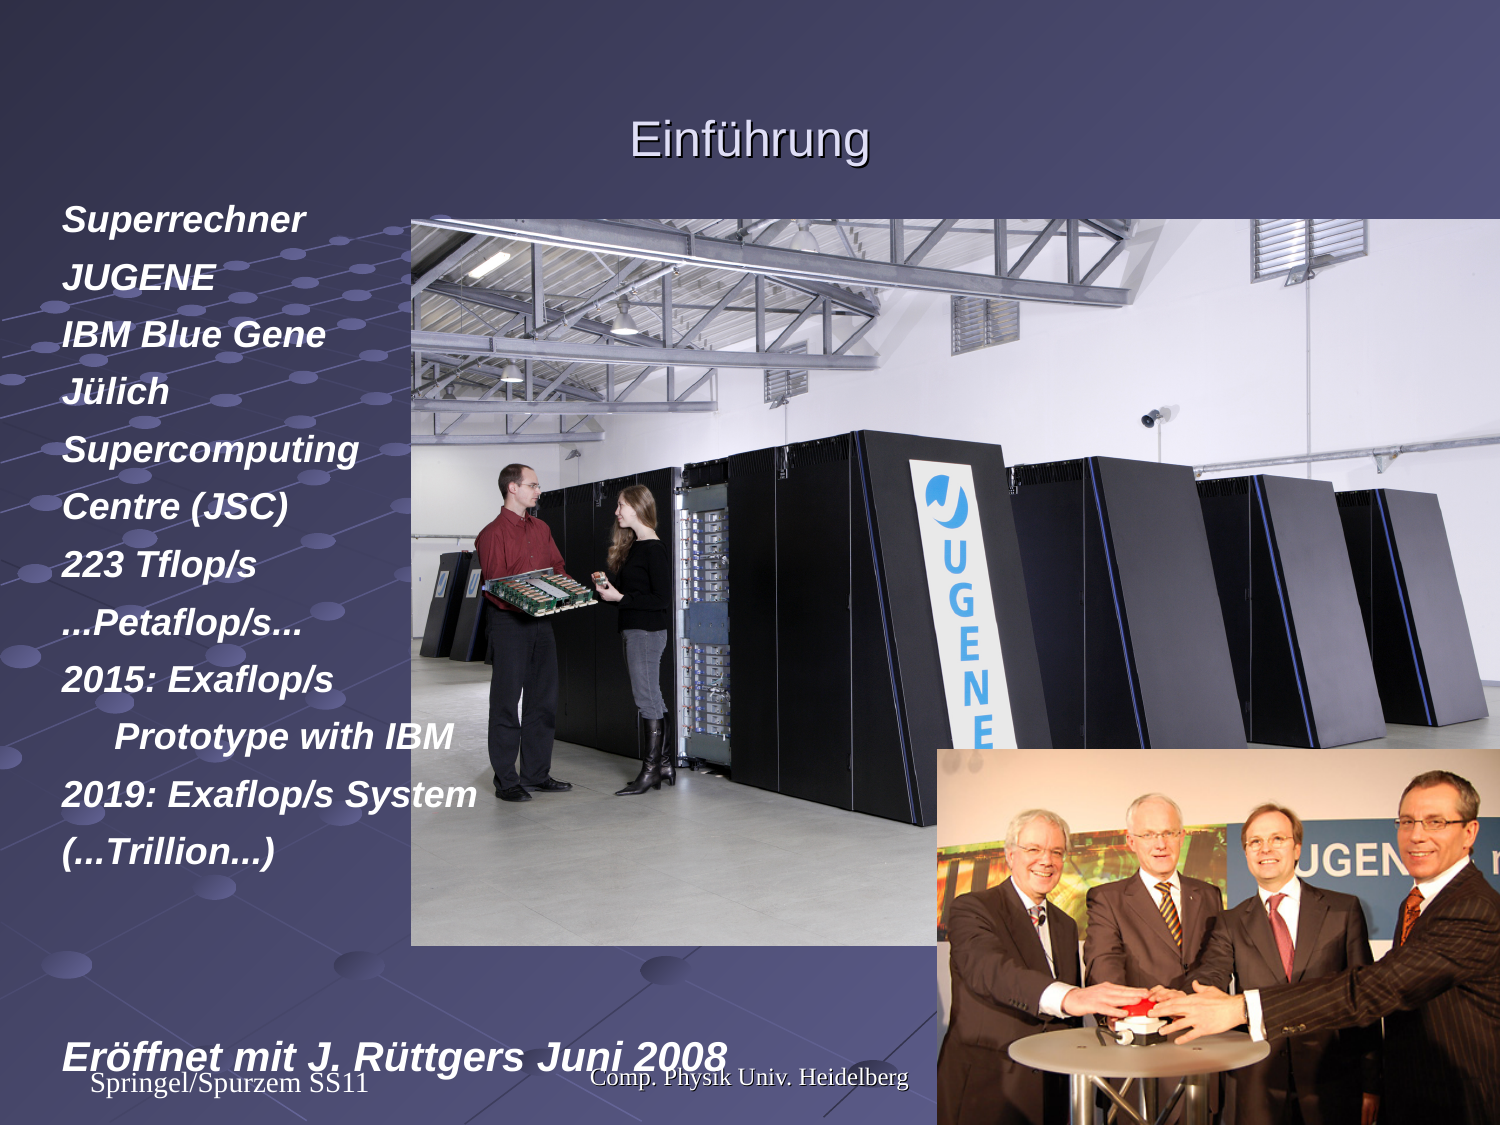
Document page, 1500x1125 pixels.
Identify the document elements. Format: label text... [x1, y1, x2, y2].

title Einführung [75, 45, 1426, 233]
text_box Superrechner JUGENE IBM Blue Gene Jülich Supercomputing Centre (JSC)‏ 223 Tflop/s ...Petaflop/s... 2015: Exaflop/s Prototype with IBM 2019: Exaflop/s System (...Trillion...) Eröffnet mit J. Rüttgers Juni 2008 [47, 187, 743, 1088]
picture [743, 219, 1500, 1125]
